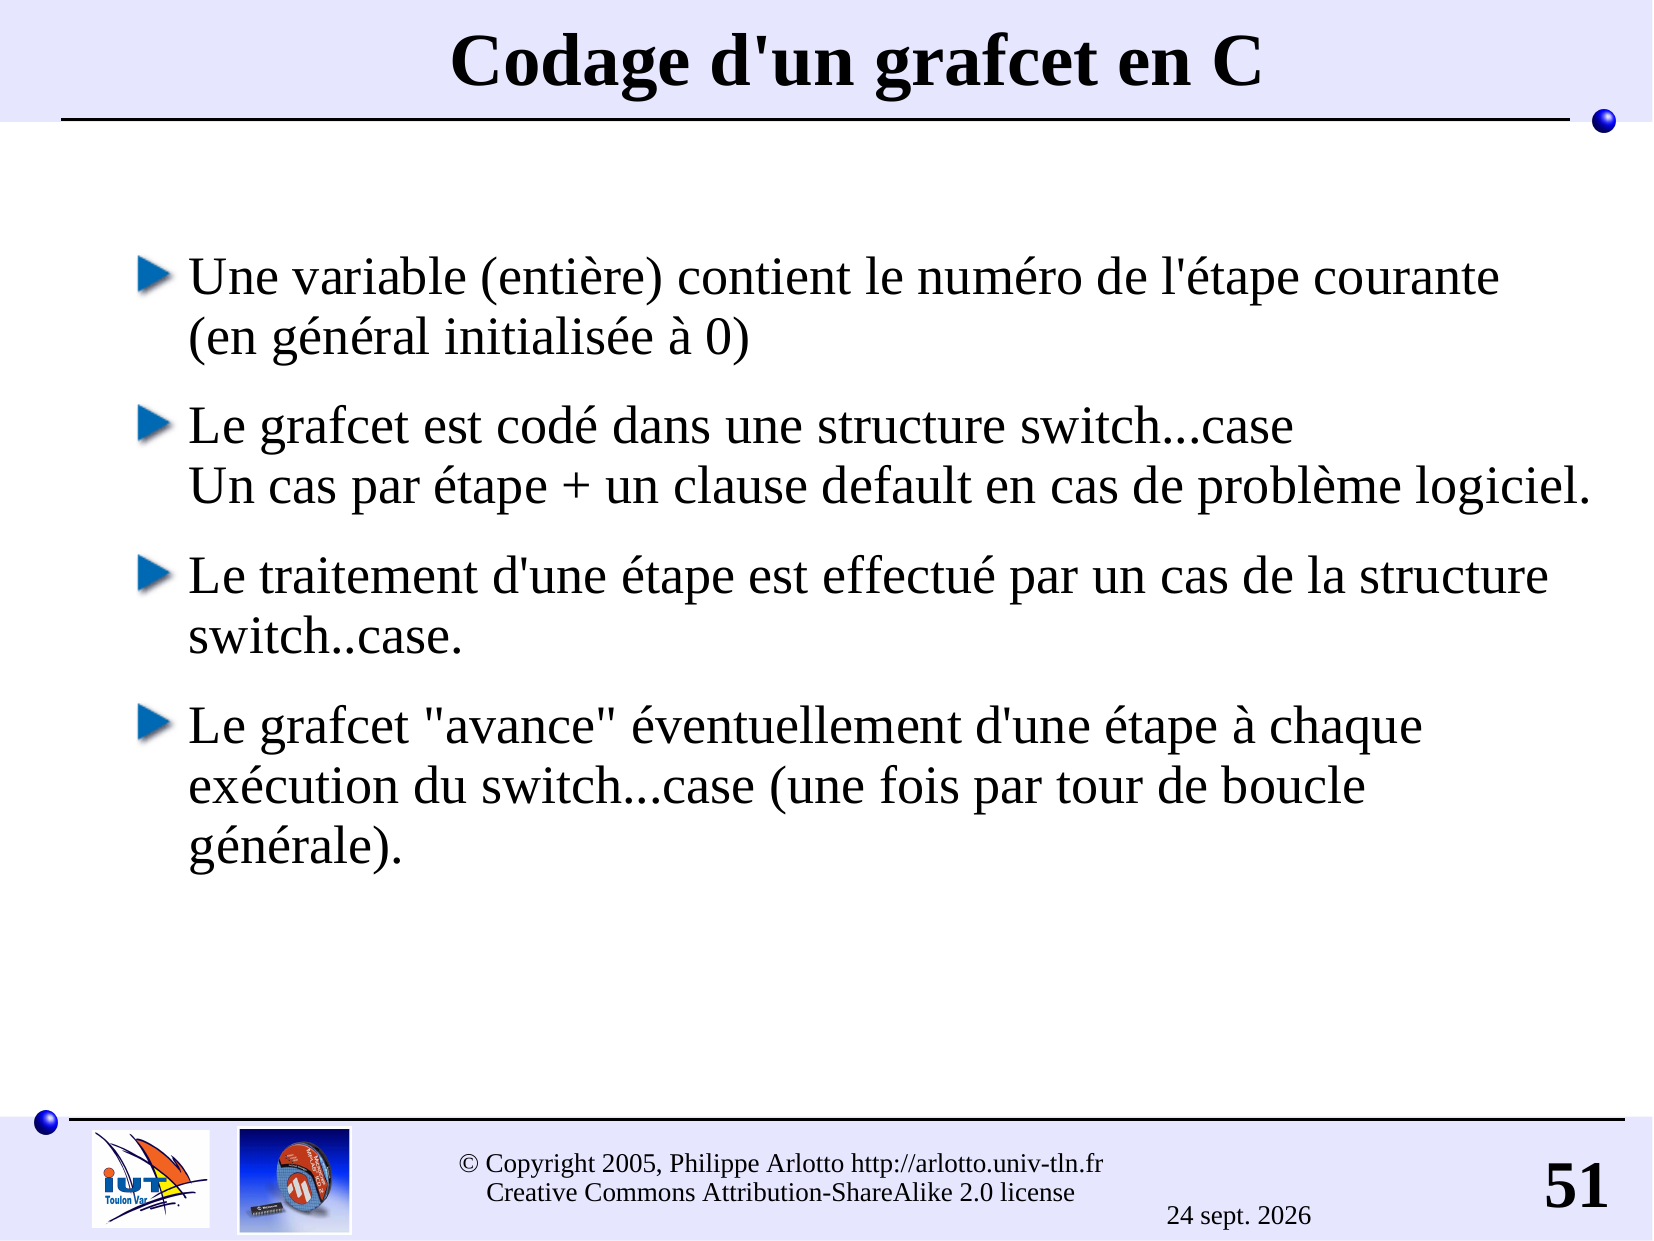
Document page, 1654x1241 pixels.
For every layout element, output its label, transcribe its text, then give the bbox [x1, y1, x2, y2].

list Une variable (entière) contient le numéro de l'étape courante (en général initialisée à 0) Le grafcet est codé dans une structure switch...case Un cas par étape + un clause default en cas de problème logiciel. Le traitement d'une étape est effectué par un cas de la structure switch..case. Le grafcet "avance" éventuellement d'une étape à chaque exécution du switch...case (une fois par tour de boucle générale). [118, 246, 1595, 990]
title Codage d'un grafcet en C [95, 11, 1585, 110]
picture [237, 1126, 352, 1235]
